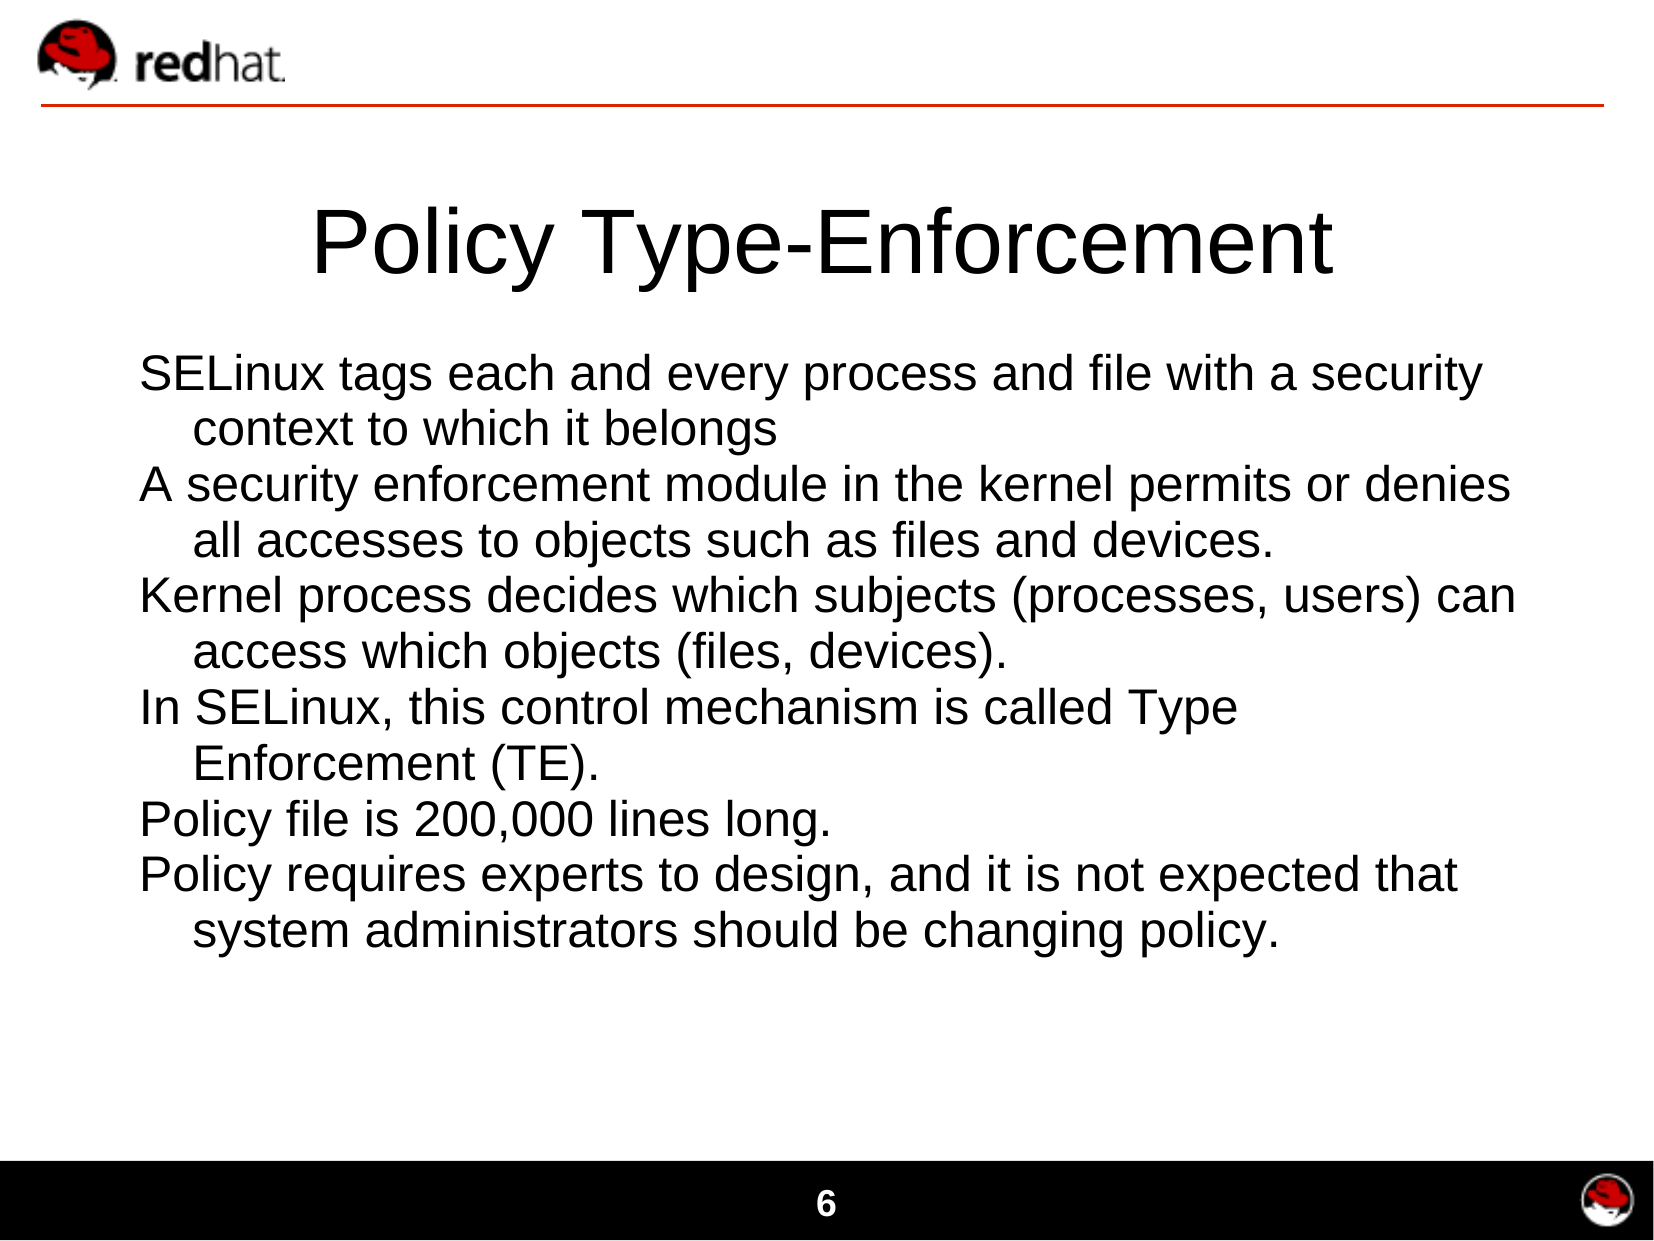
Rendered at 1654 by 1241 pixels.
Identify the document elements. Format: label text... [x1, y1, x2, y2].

list SELinux tags each and every process and file with a security context to which it belongs A security enforcement module in the kernel permits or denies all accesses to objects such as files and devices. Kernel process decides which subjects (processes, users) can access which objects (files, devices). In SELinux, this control mechanism is called Type Enforcement (TE). Policy file is 200,000 lines long. Policy requires experts to design, and it is not expected that system administrators should be changing policy. [121, 344, 1534, 1162]
picture [1576, 1170, 1639, 1233]
title Policy Type-Enforcement [117, 137, 1530, 346]
picture [36, 17, 285, 101]
